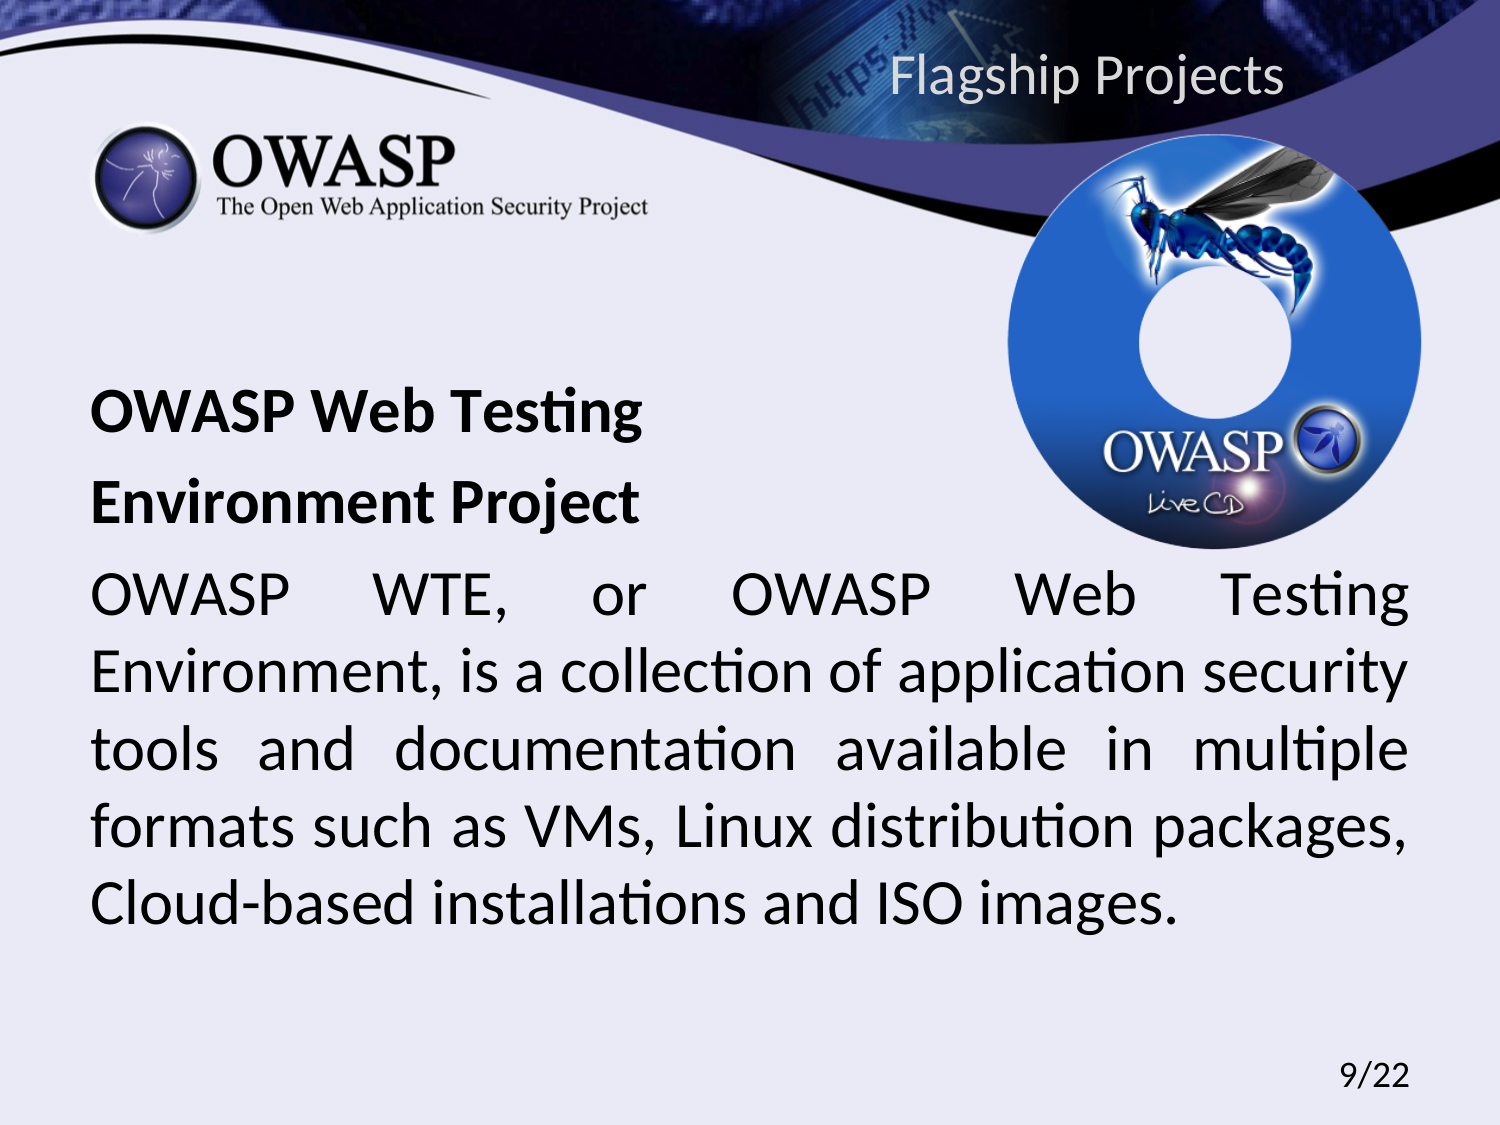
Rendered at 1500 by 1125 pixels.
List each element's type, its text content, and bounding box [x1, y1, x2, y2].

picture [0, 0, 1500, 1125]
title Flagship Projects [699, 12, 1476, 130]
list OWASP Web Testing Environment Project OWASP WTE, or OWASP Web Testing Environment, is a collection of application security tools and documentation available in multiple formats such as VMs, Linux distribution packages, Cloud-based installations and ISO images. [75, 360, 1426, 1005]
